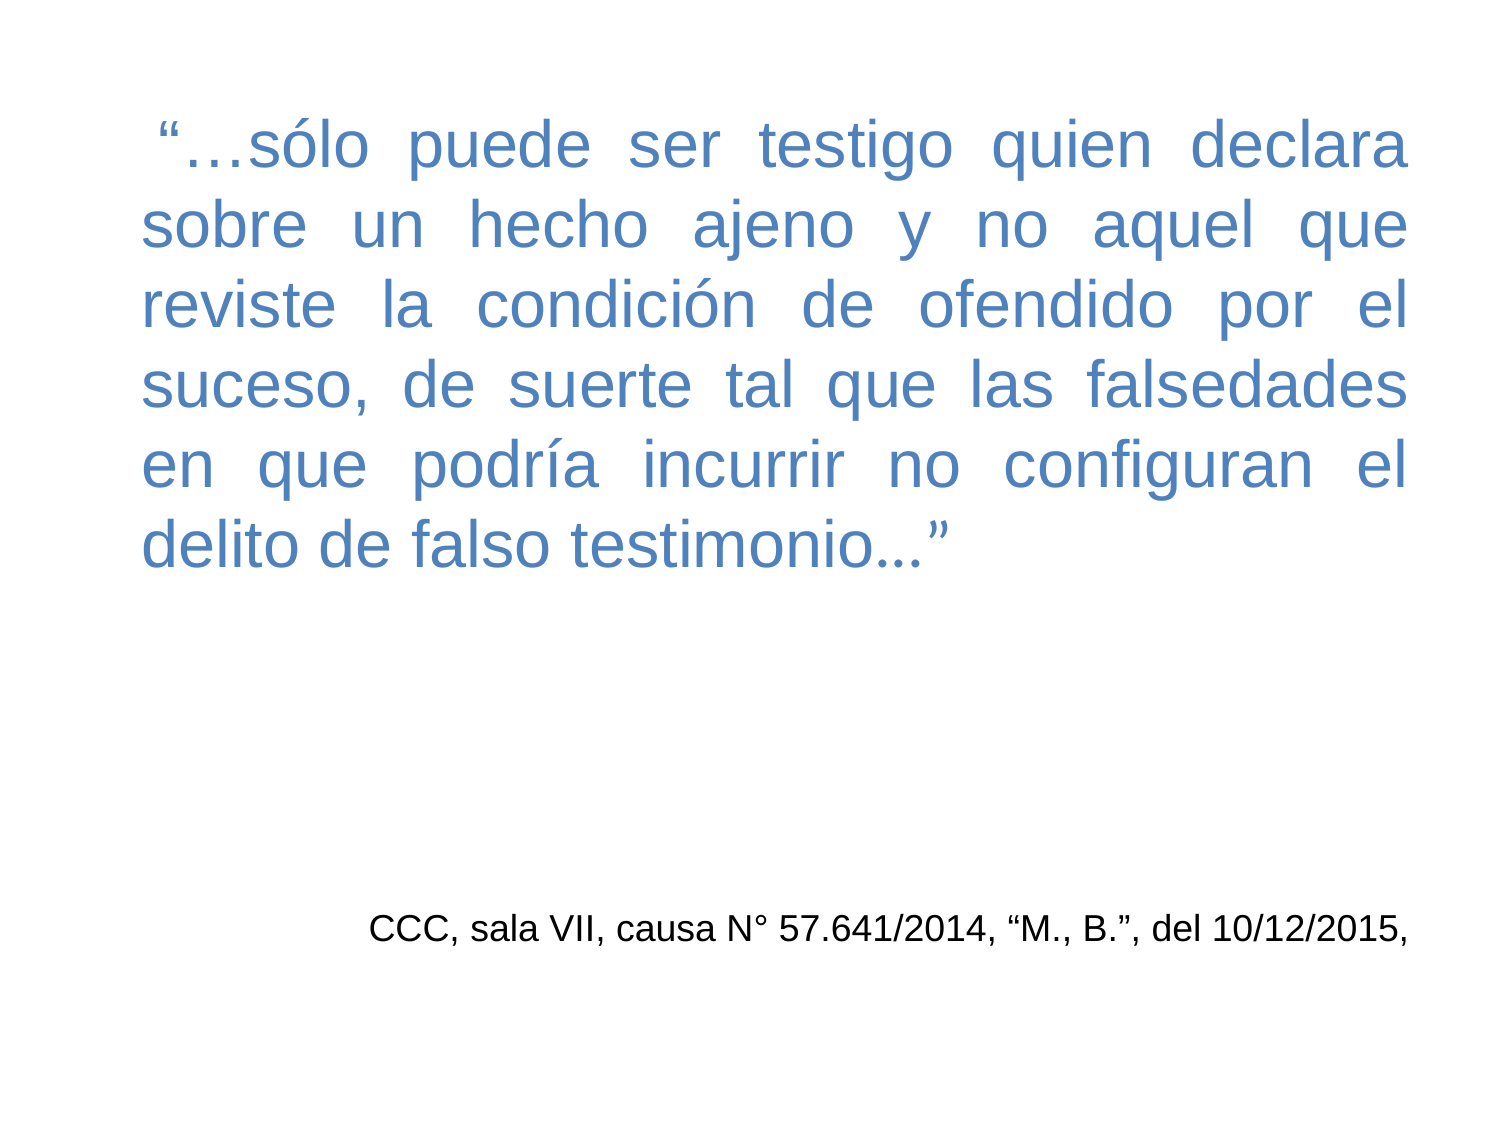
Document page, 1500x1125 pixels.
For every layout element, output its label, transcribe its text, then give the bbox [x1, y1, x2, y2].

list “…sólo puede ser testigo quien declara sobre un hecho ajeno y no aquel que reviste la condición de ofendido por el suceso, de suerte tal que las falsedades en que podría incurrir no configuran el delito de falso testimonio...” CCC, sala VII, causa N° 57.641/2014, “M., B.”, del 10/12/2015, [70, 93, 1425, 1005]
